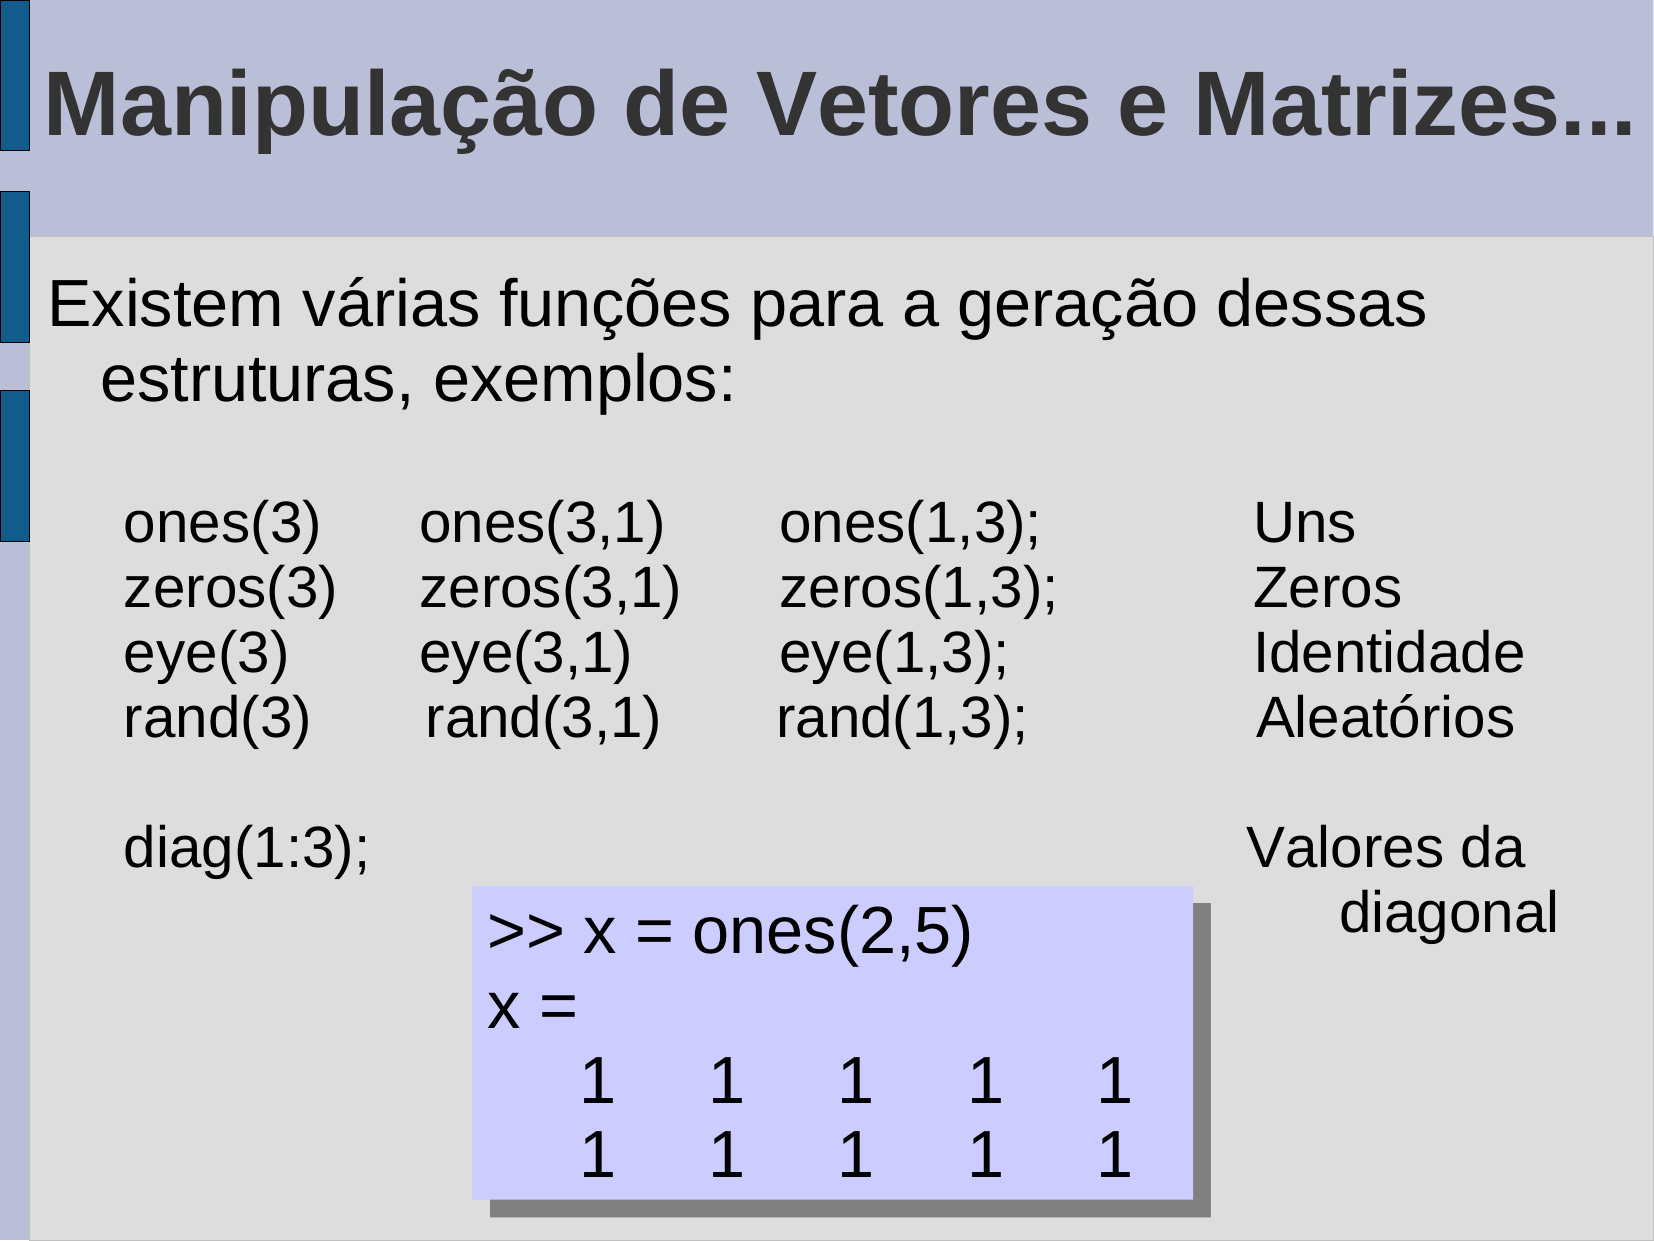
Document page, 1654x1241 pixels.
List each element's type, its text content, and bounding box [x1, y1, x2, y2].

list Existem várias funções para a geração dessas estruturas, exemplos: ones(3) ones(3,1) ones(1,3); Uns zeros(3) zeros(3,1) zeros(1,3); Zeros eye(3) eye(3,1) eye(1,3); Identidade rand(3) rand(3,1) rand(1,3); Aleatórios diag(1:3); Valores da diagonal [29, 265, 1654, 944]
text_box >> x = ones(2,5) x = 1 1 1 1 1 1 1 1 1 1 [472, 885, 1194, 1200]
title Manipulação de Vetores e Matrizes... [29, 7, 1654, 200]
